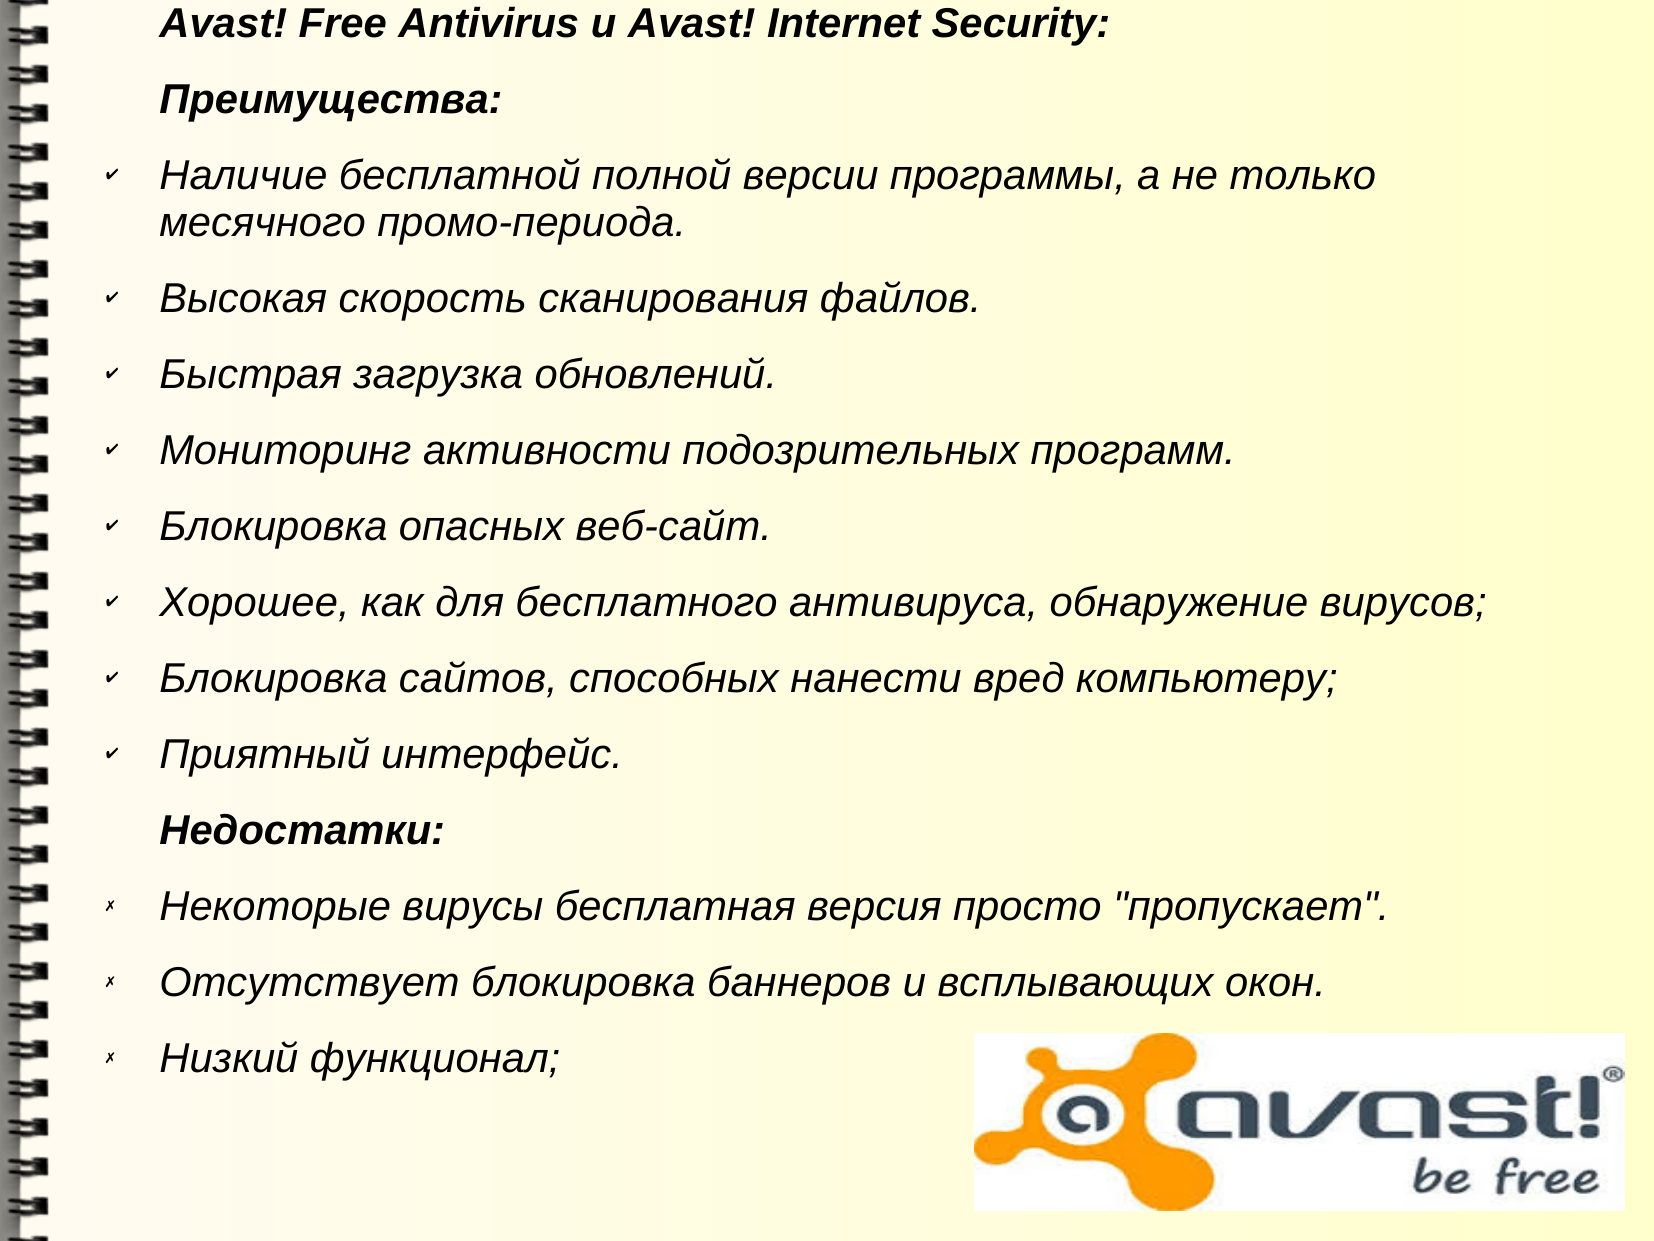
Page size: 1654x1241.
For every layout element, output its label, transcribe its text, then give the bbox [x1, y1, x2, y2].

picture [0, 0, 88, 1241]
picture [974, 1033, 1625, 1211]
list Аvast! Free Antivirus и Аvast! Internet Security: Преимущества: Наличие бесплатной полной версии программы, а не только месячного промо-периода. Высокая скорость сканирования файлов. Быстрая загрузка обновлений. Мониторинг активности подозрительных программ. Блокировка опасных веб-сайт. Хорошее, как для бесплатного антивируса, обнаружение вирусов; Блокировка сайтов, способных нанести вред компьютеру; Приятный интерфейс. Недостатки: Некоторые вирусы бесплатная версия просто "пропускает". Отсутствует блокировка баннеров и всплывающих окон. Низкий функционал; [88, 0, 1501, 1241]
